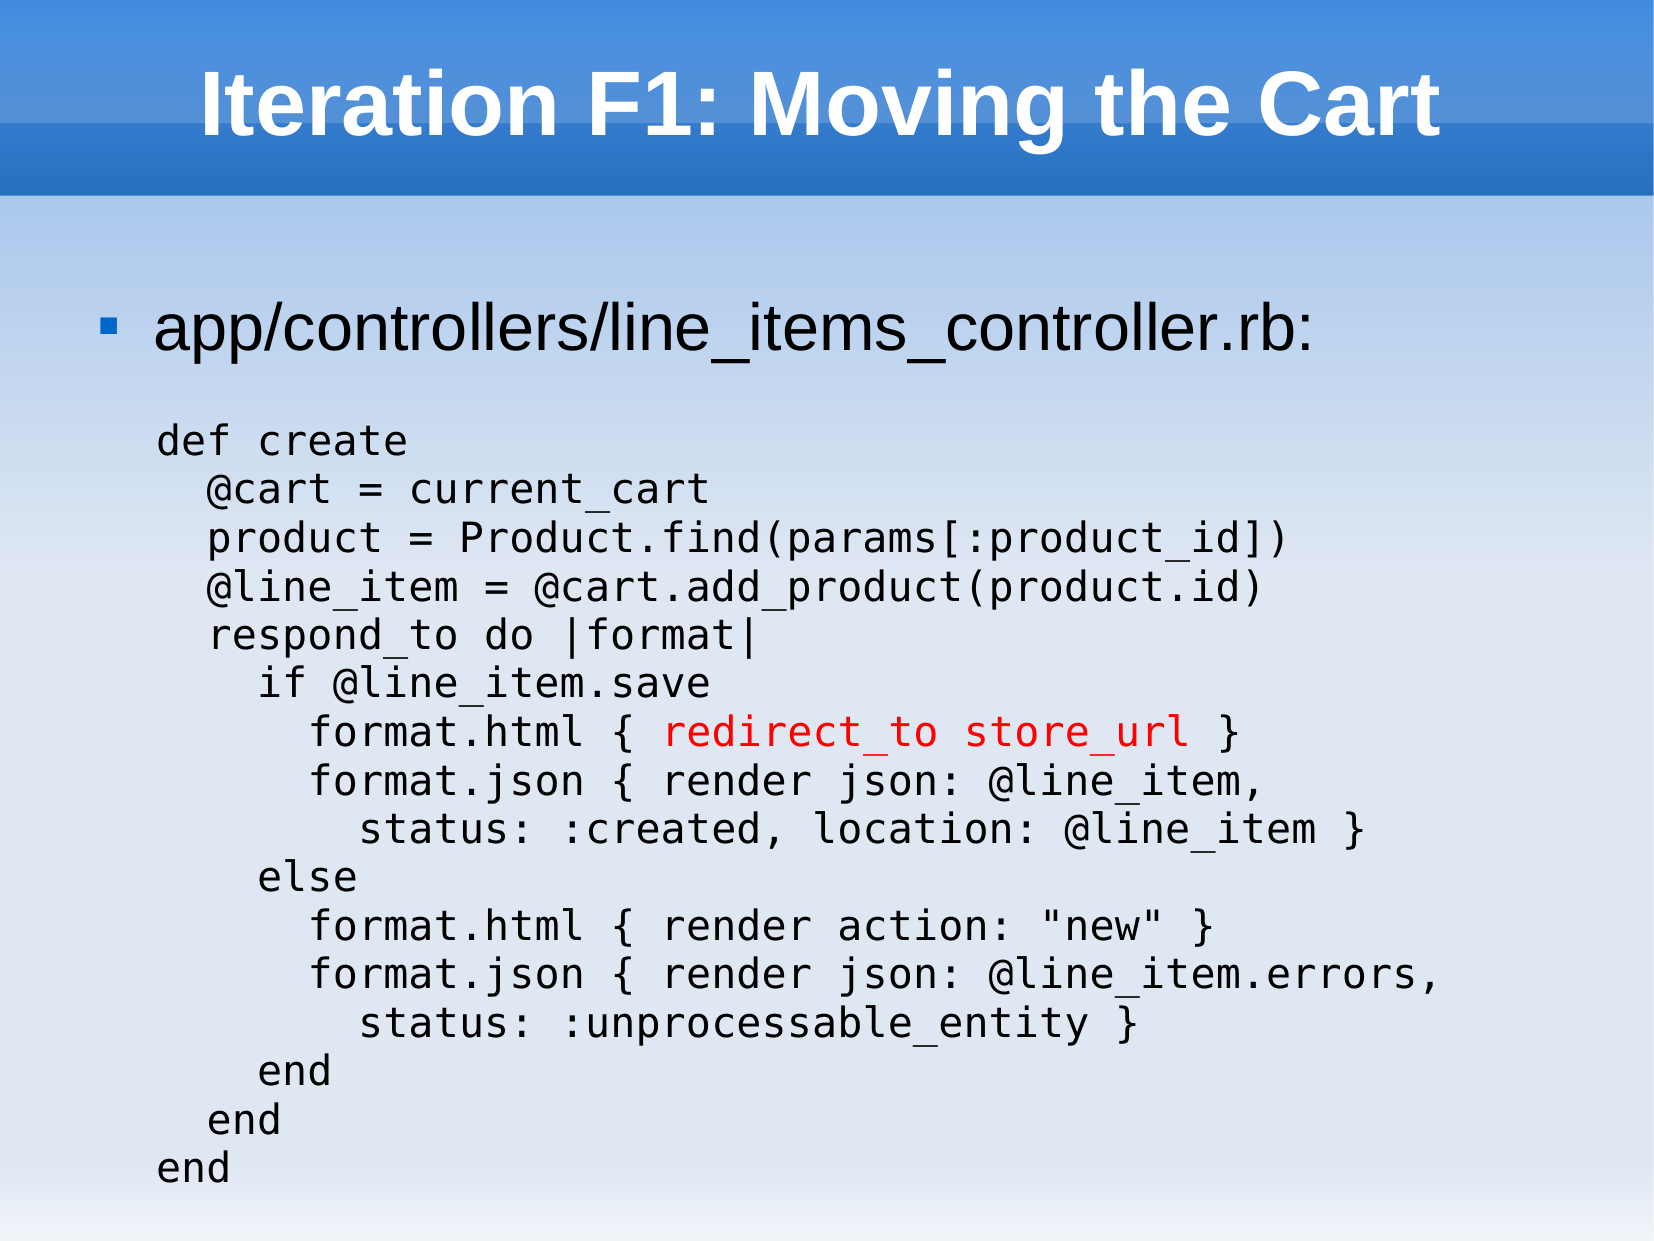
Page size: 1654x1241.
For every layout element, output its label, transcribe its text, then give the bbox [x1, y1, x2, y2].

text_box def create @cart = current_cart product = Product.find(params[:product_id]) @line_item = @cart.add_product(product.id) respond_to do |format| if @line_item.save format.html { redirect_to store_url } format.json { render json: @line_item, status: :created, location: @line_item } else format.html { render action: "new" } format.json { render json: @line_item.errors, status: :unprocessable_entity } end end end [90, 409, 1576, 1201]
title Iteration F1: Moving the Cart [76, 7, 1565, 200]
list app/controllers/line_items_controller.rb: [82, 290, 1571, 376]
picture [0, 0, 1654, 1241]
